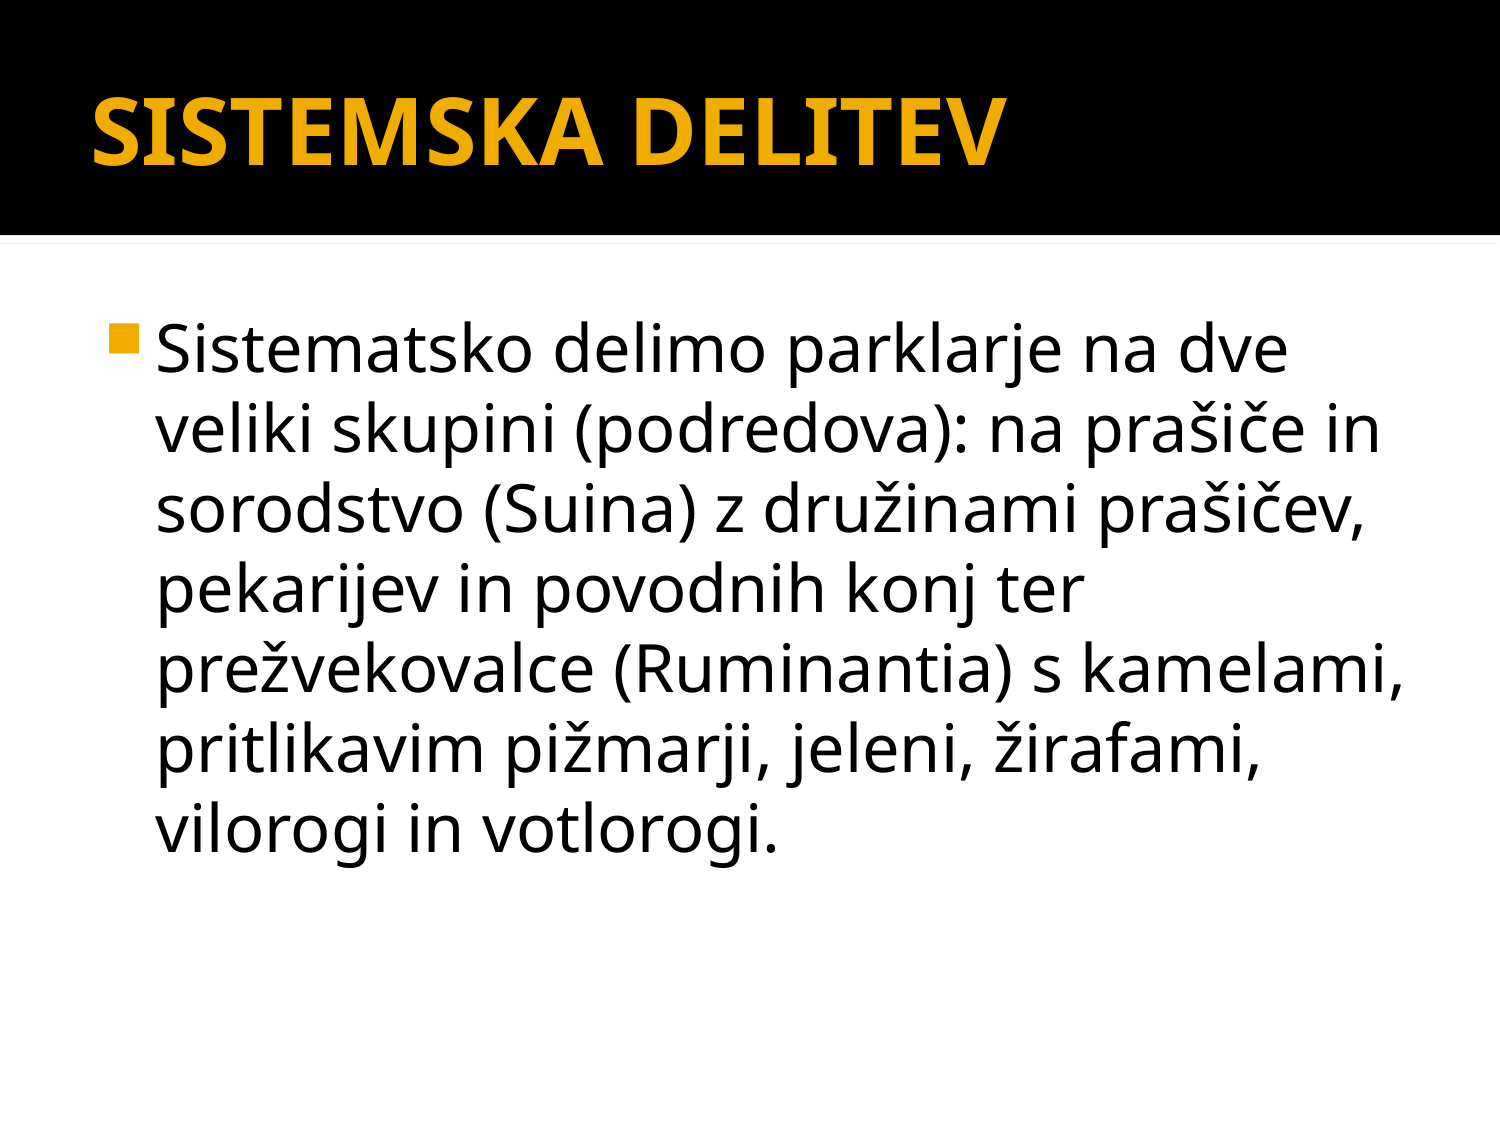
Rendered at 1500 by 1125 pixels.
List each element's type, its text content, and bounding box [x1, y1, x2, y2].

list Sistematsko delimo parklarje na dve veliki skupini (podredova): na prašiče in sorodstvo (Suina) z družinami prašičev, pekarijev in povodnih konj ter prežvekovalce (Ruminantia) s kamelami, pritlikavim pižmarji, jeleni, žirafami, vilorogi in votlorogi. [75, 291, 1425, 1050]
title SISTEMSKA DELITEV [75, 25, 1425, 231]
